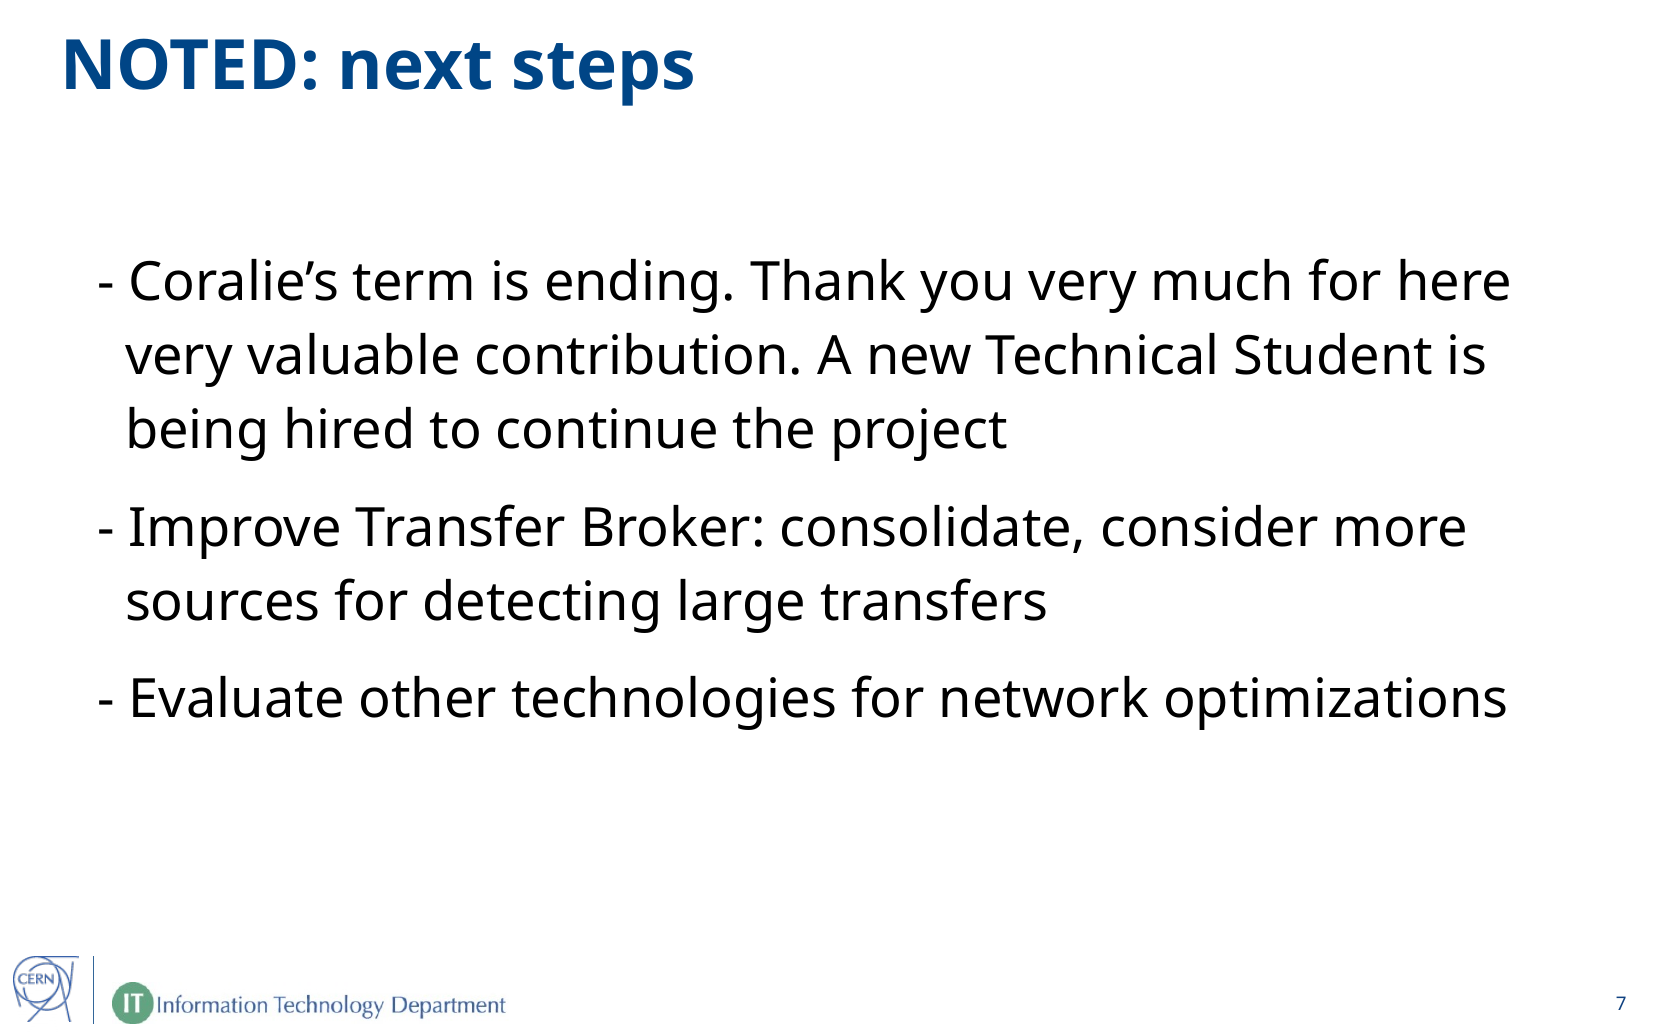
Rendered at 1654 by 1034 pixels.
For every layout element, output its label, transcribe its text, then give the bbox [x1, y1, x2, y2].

title NOTED: next steps [60, 0, 1528, 138]
picture [13, 956, 79, 1032]
text_box - Coralie’s term is ending. Thank you very much for here very valuable contribution. A new Technical Student is being hired to continue the project - Improve Transfer Broker: consolidate, consider more sources for detecting large transfers - Evaluate other technologies for network optimizations [82, 137, 1563, 1034]
